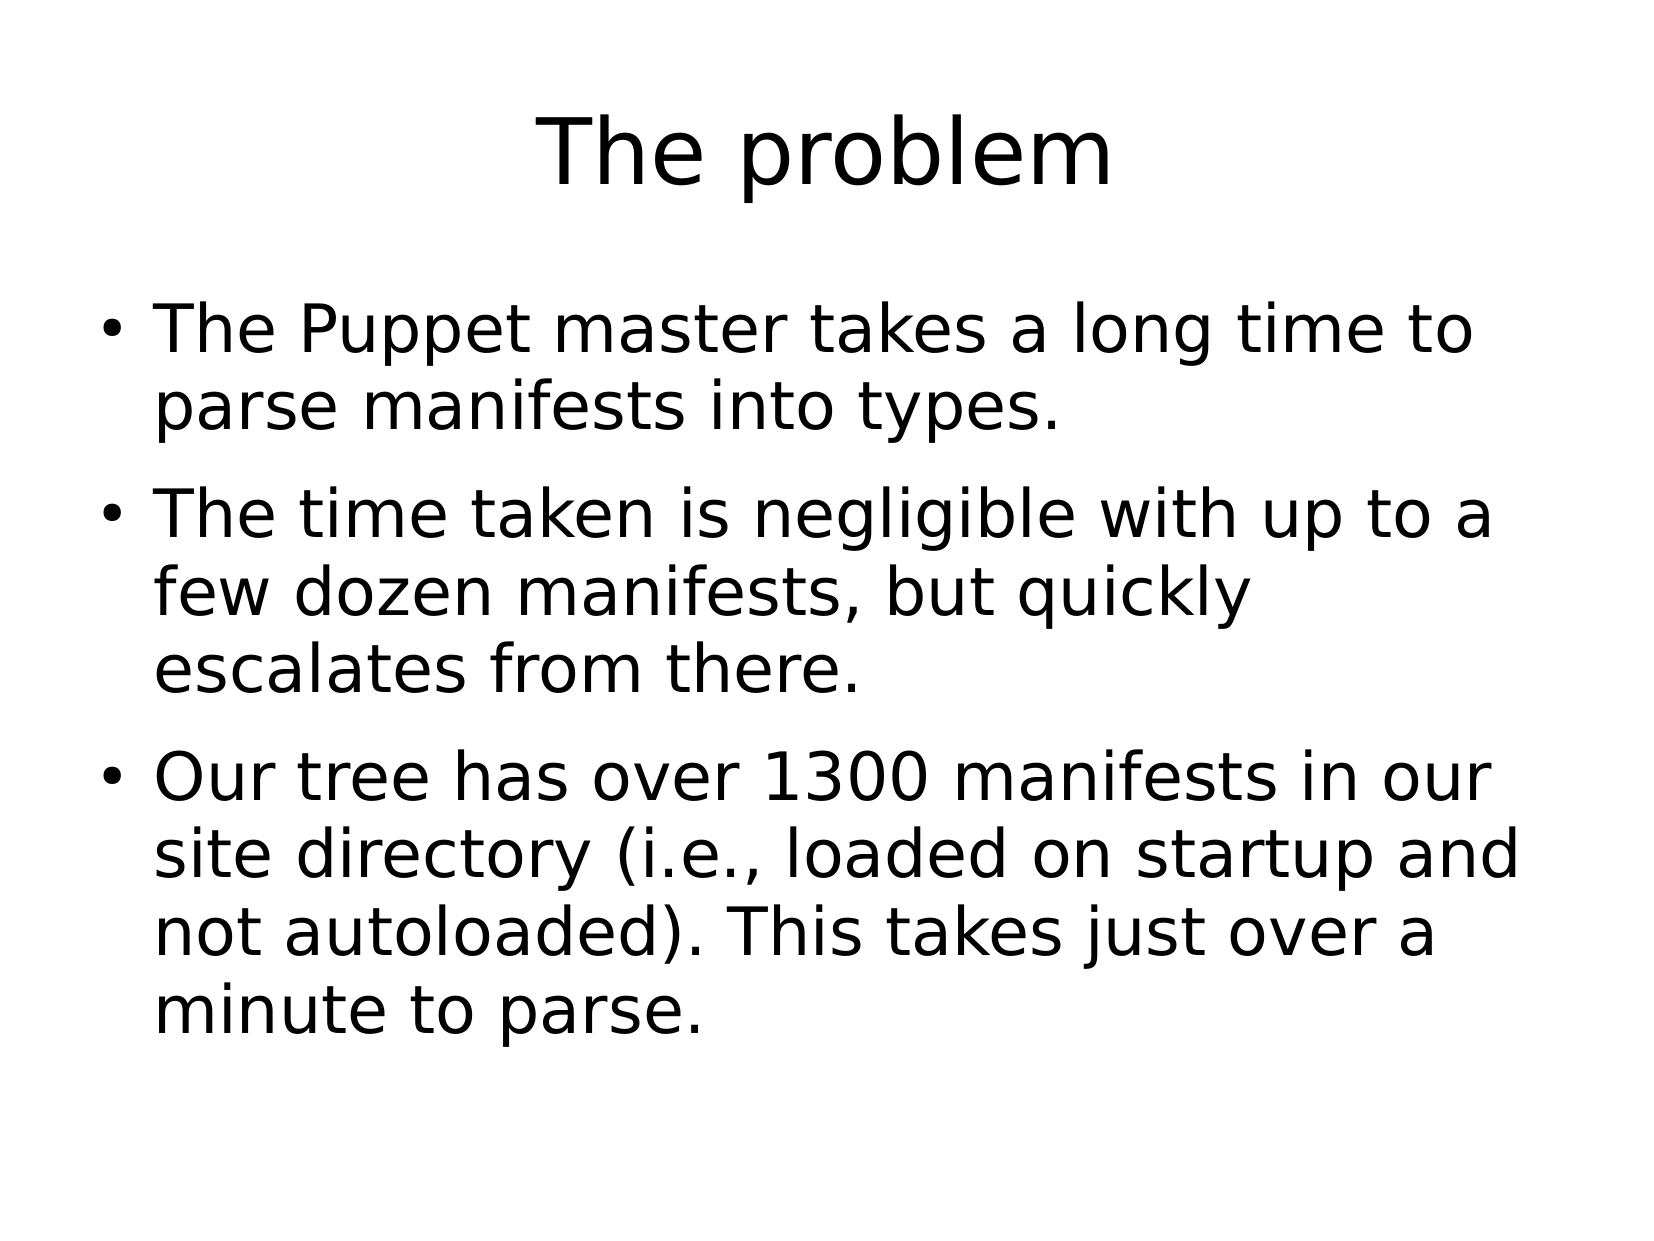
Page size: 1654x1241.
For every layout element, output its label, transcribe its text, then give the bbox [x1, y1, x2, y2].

list The Puppet master takes a long time to parse manifests into types. The time taken is negligible with up to a few dozen manifests, but quickly escalates from there. Our tree has over 1300 manifests in our site directory (i.e., loaded on startup and not autoloaded). This takes just over a minute to parse. [82, 290, 1571, 1066]
title The problem [82, 49, 1571, 257]
